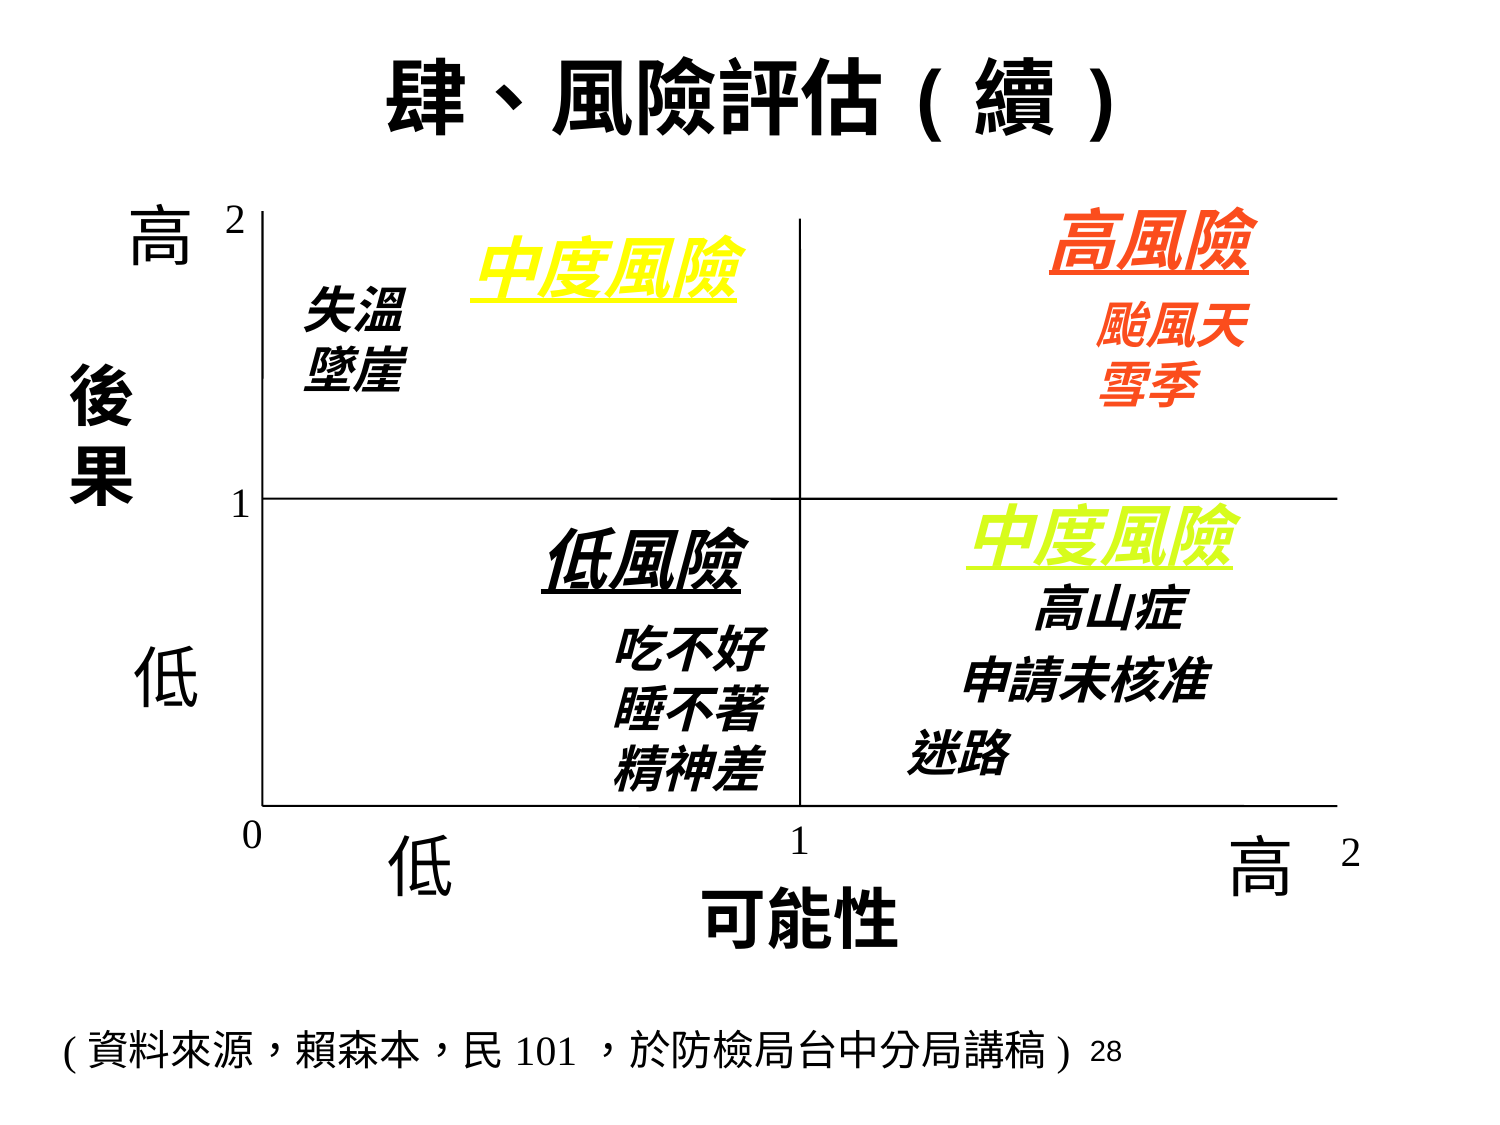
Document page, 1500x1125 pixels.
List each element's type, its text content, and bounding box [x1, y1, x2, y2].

text_box 28 [1074, 1026, 1426, 1103]
text_box 高 [1212, 816, 1310, 912]
list [49, 162, 1463, 1026]
text_box 低 [372, 816, 519, 913]
text_box (資料來源，賴森本，民101，於防檢局台中分局講稿) [0, 1016, 1187, 1083]
text_box 2 [1305, 816, 1397, 883]
text_box 1 [194, 467, 287, 534]
text_box 2 [189, 184, 282, 251]
text_box 高山症 申請未核准 迷路 [892, 569, 1223, 789]
title 肆、風險評估(續) [76, 19, 1436, 162]
text_box 0 [206, 799, 299, 865]
text_box 1 [753, 805, 846, 872]
